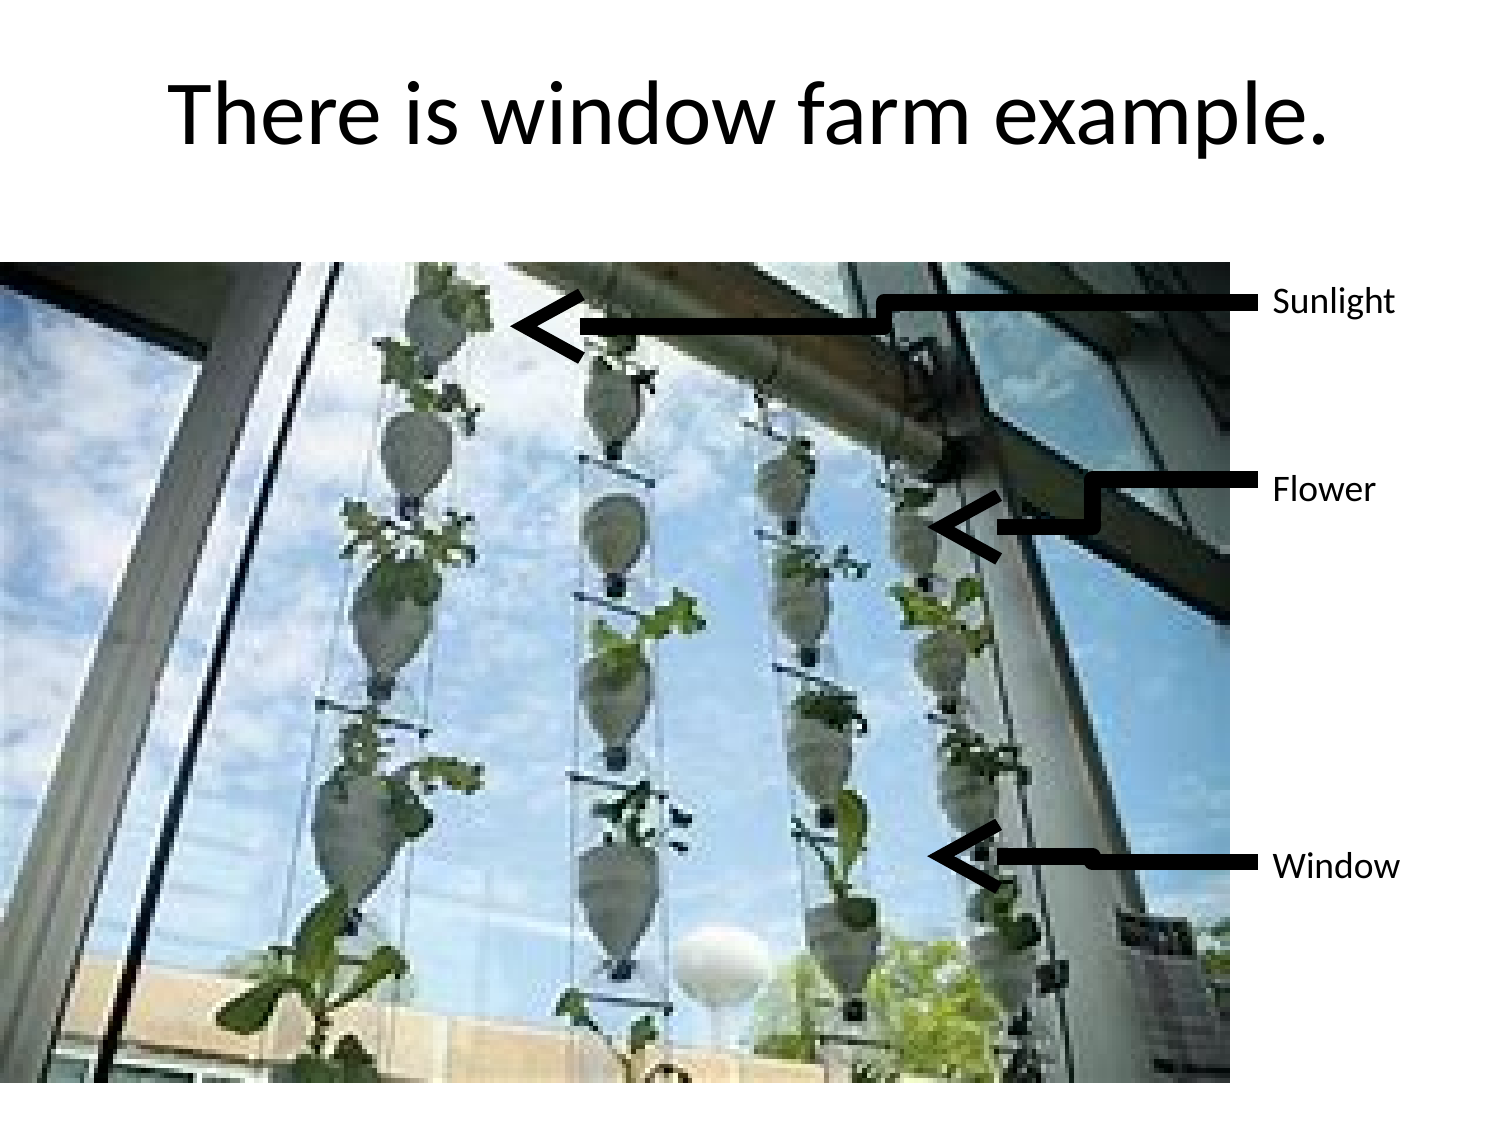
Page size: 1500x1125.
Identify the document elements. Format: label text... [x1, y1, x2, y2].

text_box Sunlight [1257, 269, 1500, 329]
text_box Window [1257, 834, 1471, 894]
text_box Flower [1257, 456, 1471, 516]
picture [0, 262, 1230, 1083]
title There is window farm example. [75, 45, 1425, 233]
